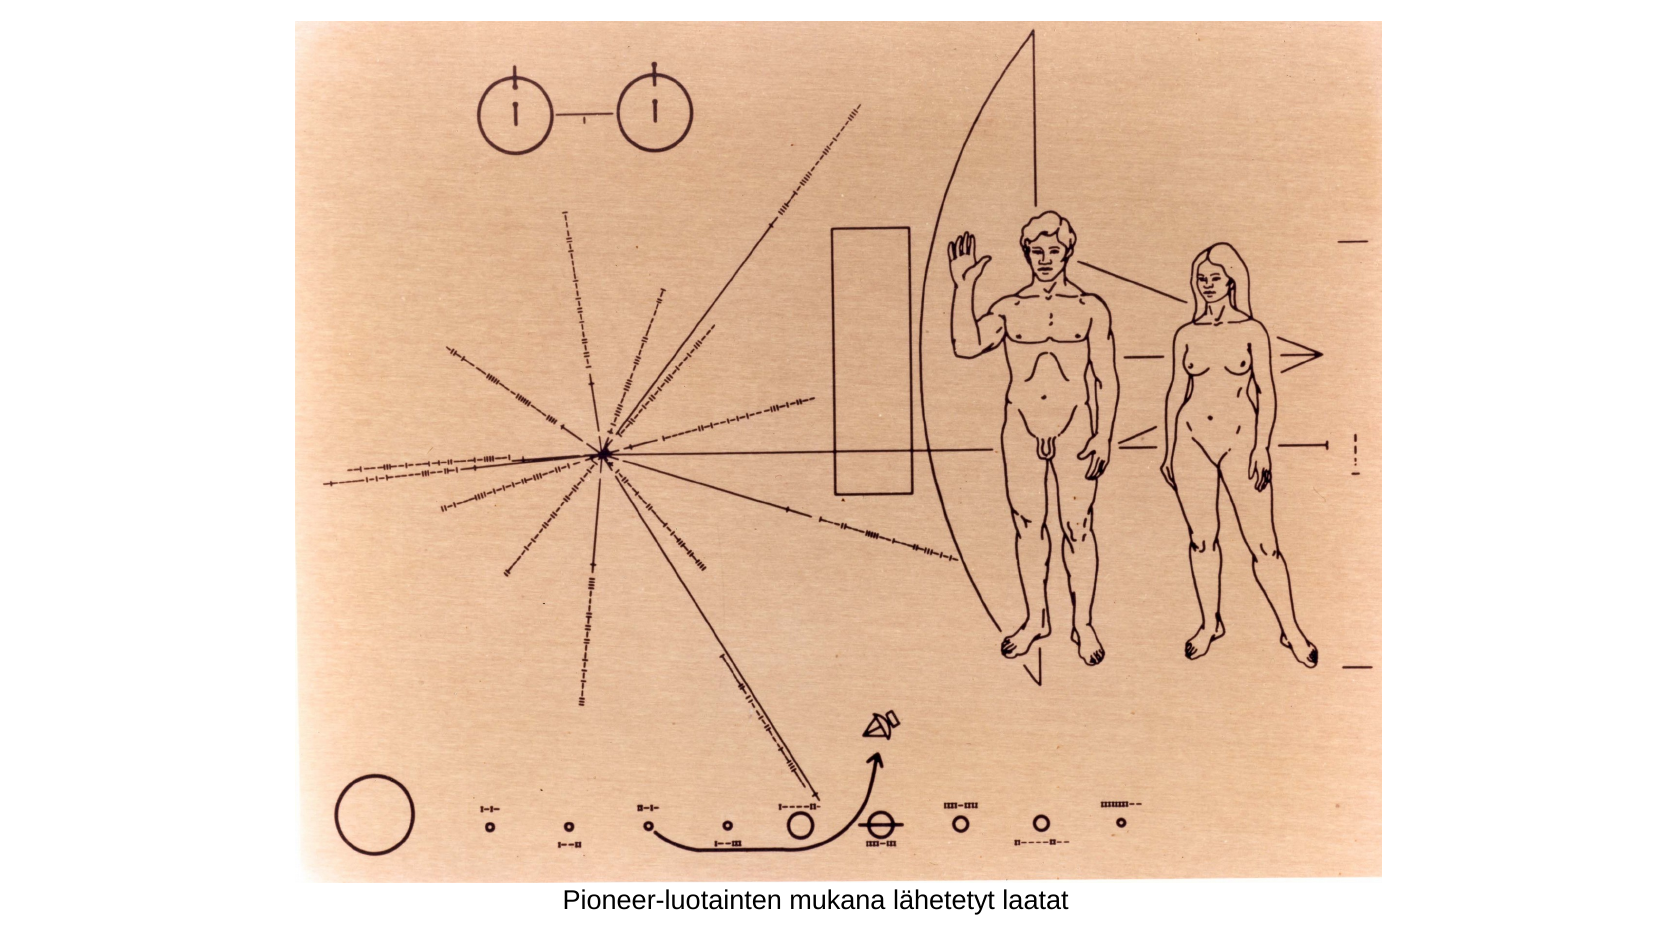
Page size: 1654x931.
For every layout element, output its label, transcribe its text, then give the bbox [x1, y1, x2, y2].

picture [295, 21, 1382, 883]
text_box Pioneer-luotainten mukana lähetetyt laatat [547, 877, 1084, 923]
